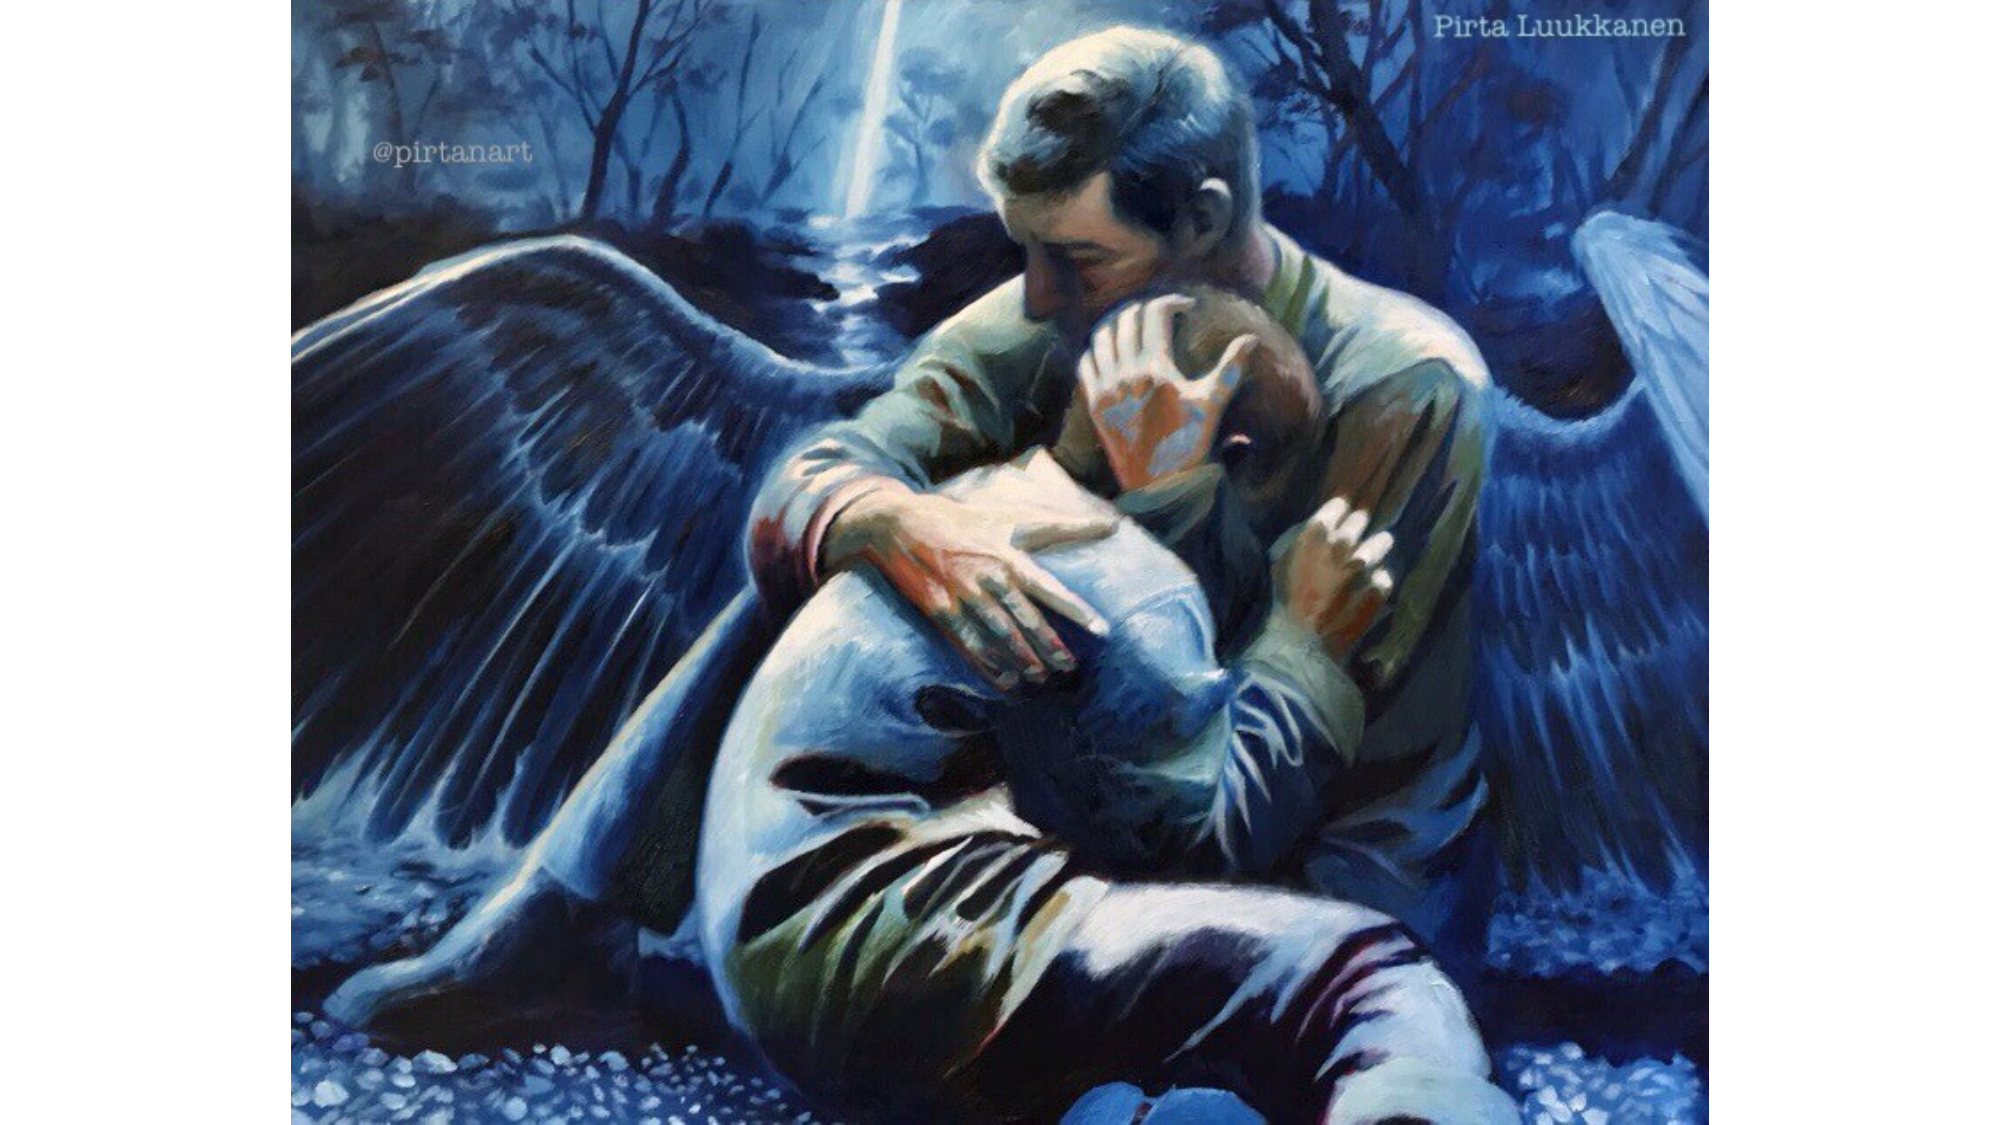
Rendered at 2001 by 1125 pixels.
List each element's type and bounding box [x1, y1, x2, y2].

picture [291, 0, 1709, 1125]
